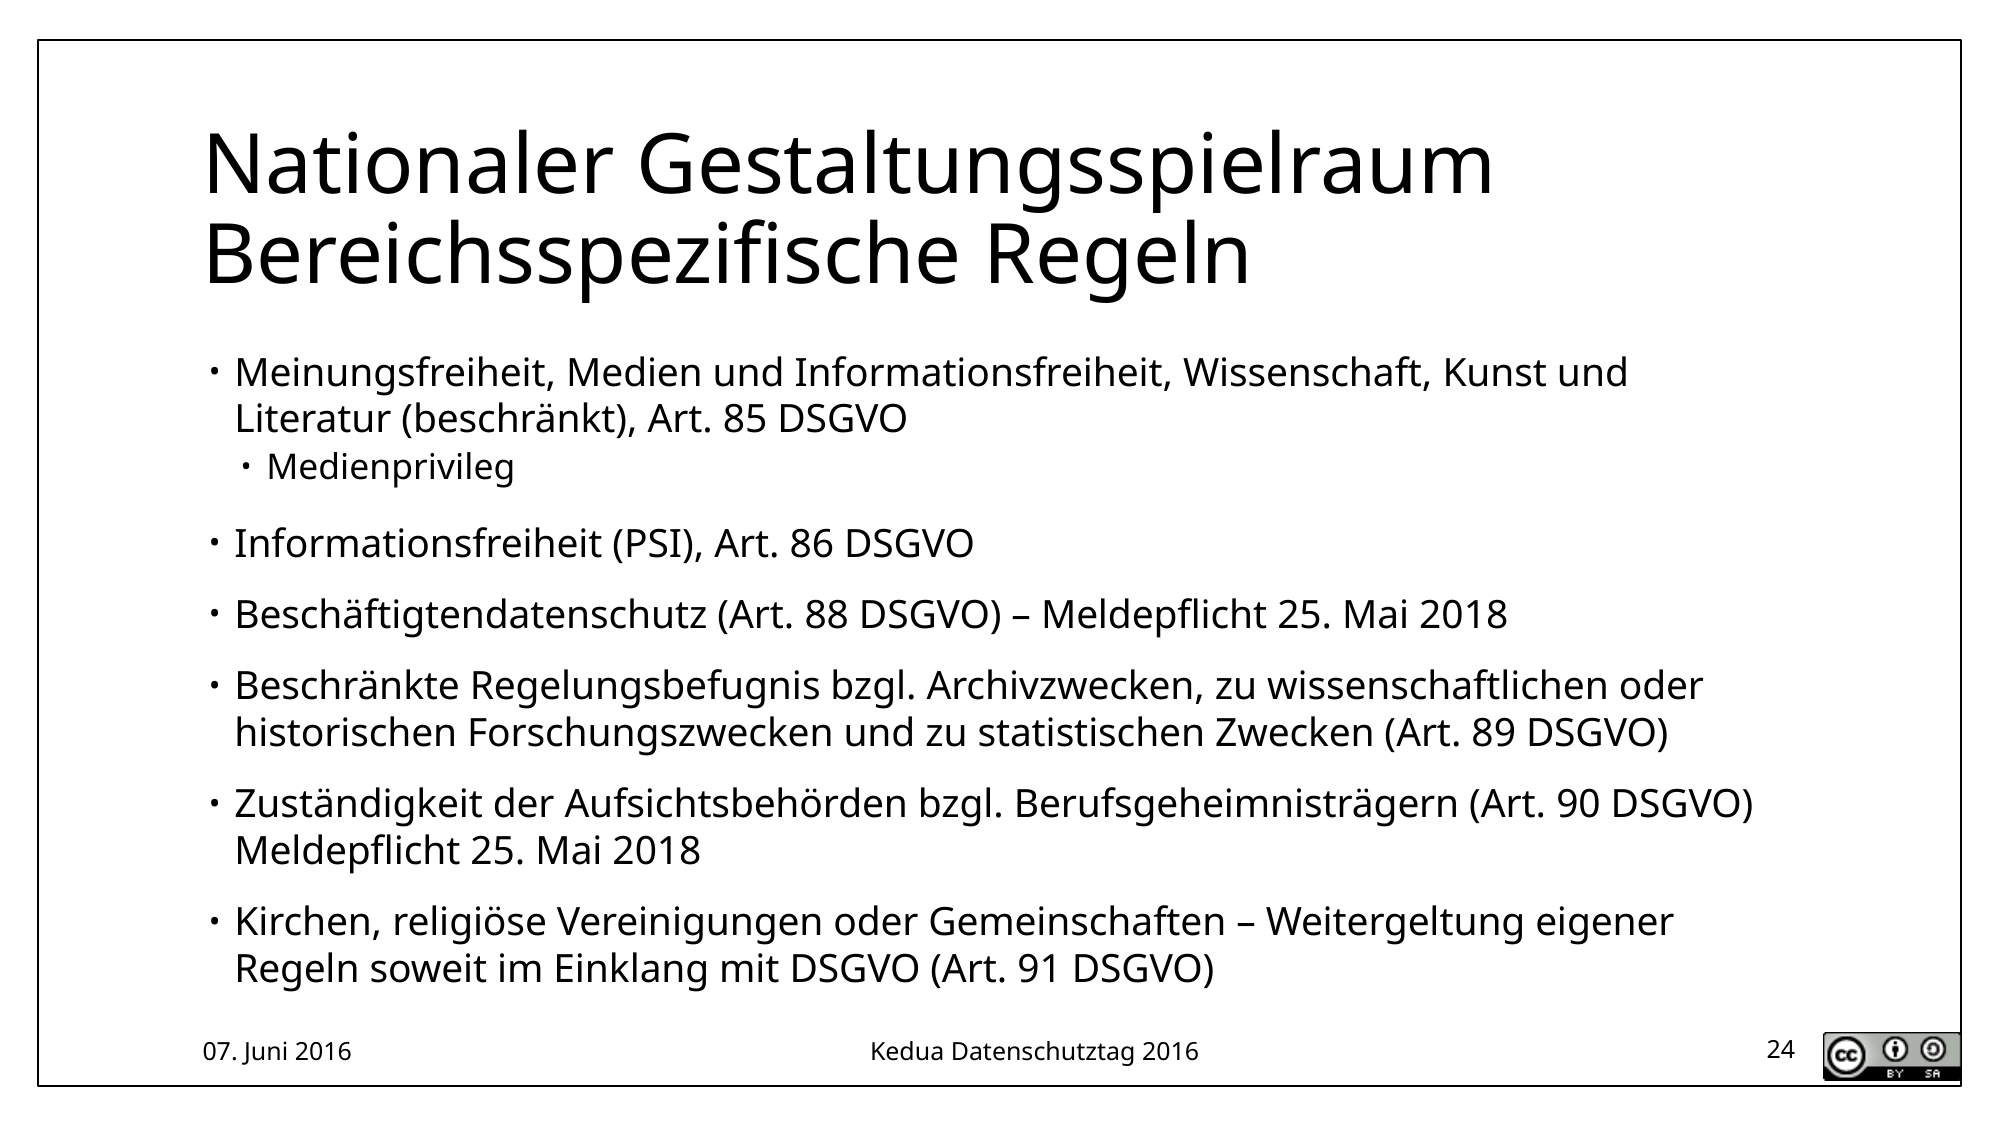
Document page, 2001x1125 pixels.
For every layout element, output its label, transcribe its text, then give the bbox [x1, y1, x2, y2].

slide_number <Foliennummer> [1530, 1020, 1811, 1081]
list Meinungsfreiheit, Medien und Informationsfreiheit, Wissenschaft, Kunst und Literatur (beschränkt), Art. 85 DSGVO Medienprivileg Informationsfreiheit (PSI), Art. 86 DSGVO Beschäftigtendatenschutz (Art. 88 DSGVO) – Meldepflicht 25. Mai 2018 Beschränkte Regelungsbefugnis bzgl. Archivzwecken, zu wissenschaftlichen oder historischen Forschungszwecken und zu statistischen Zwecken (Art. 89 DSGVO) Zuständigkeit der Aufsichtsbehörden bzgl. Berufsgeheimnisträgern (Art. 90 DSGVO) Meldepflicht 25. Mai 2018 Kirchen, religiöse Vereinigungen oder Gemeinschaften – Weitergeltung eigener Regeln soweit im Einklang mit DSGVO (Art. 91 DSGVO) [187, 337, 1808, 1000]
title Nationaler Gestaltungsspielraum Bereichsspezifische Regeln [187, 99, 1808, 323]
picture [1823, 1032, 1962, 1081]
footer Kedua Datenschutztag 2016 [647, 1020, 1422, 1081]
slide_number 07. Juni 2016 [187, 1020, 570, 1081]
